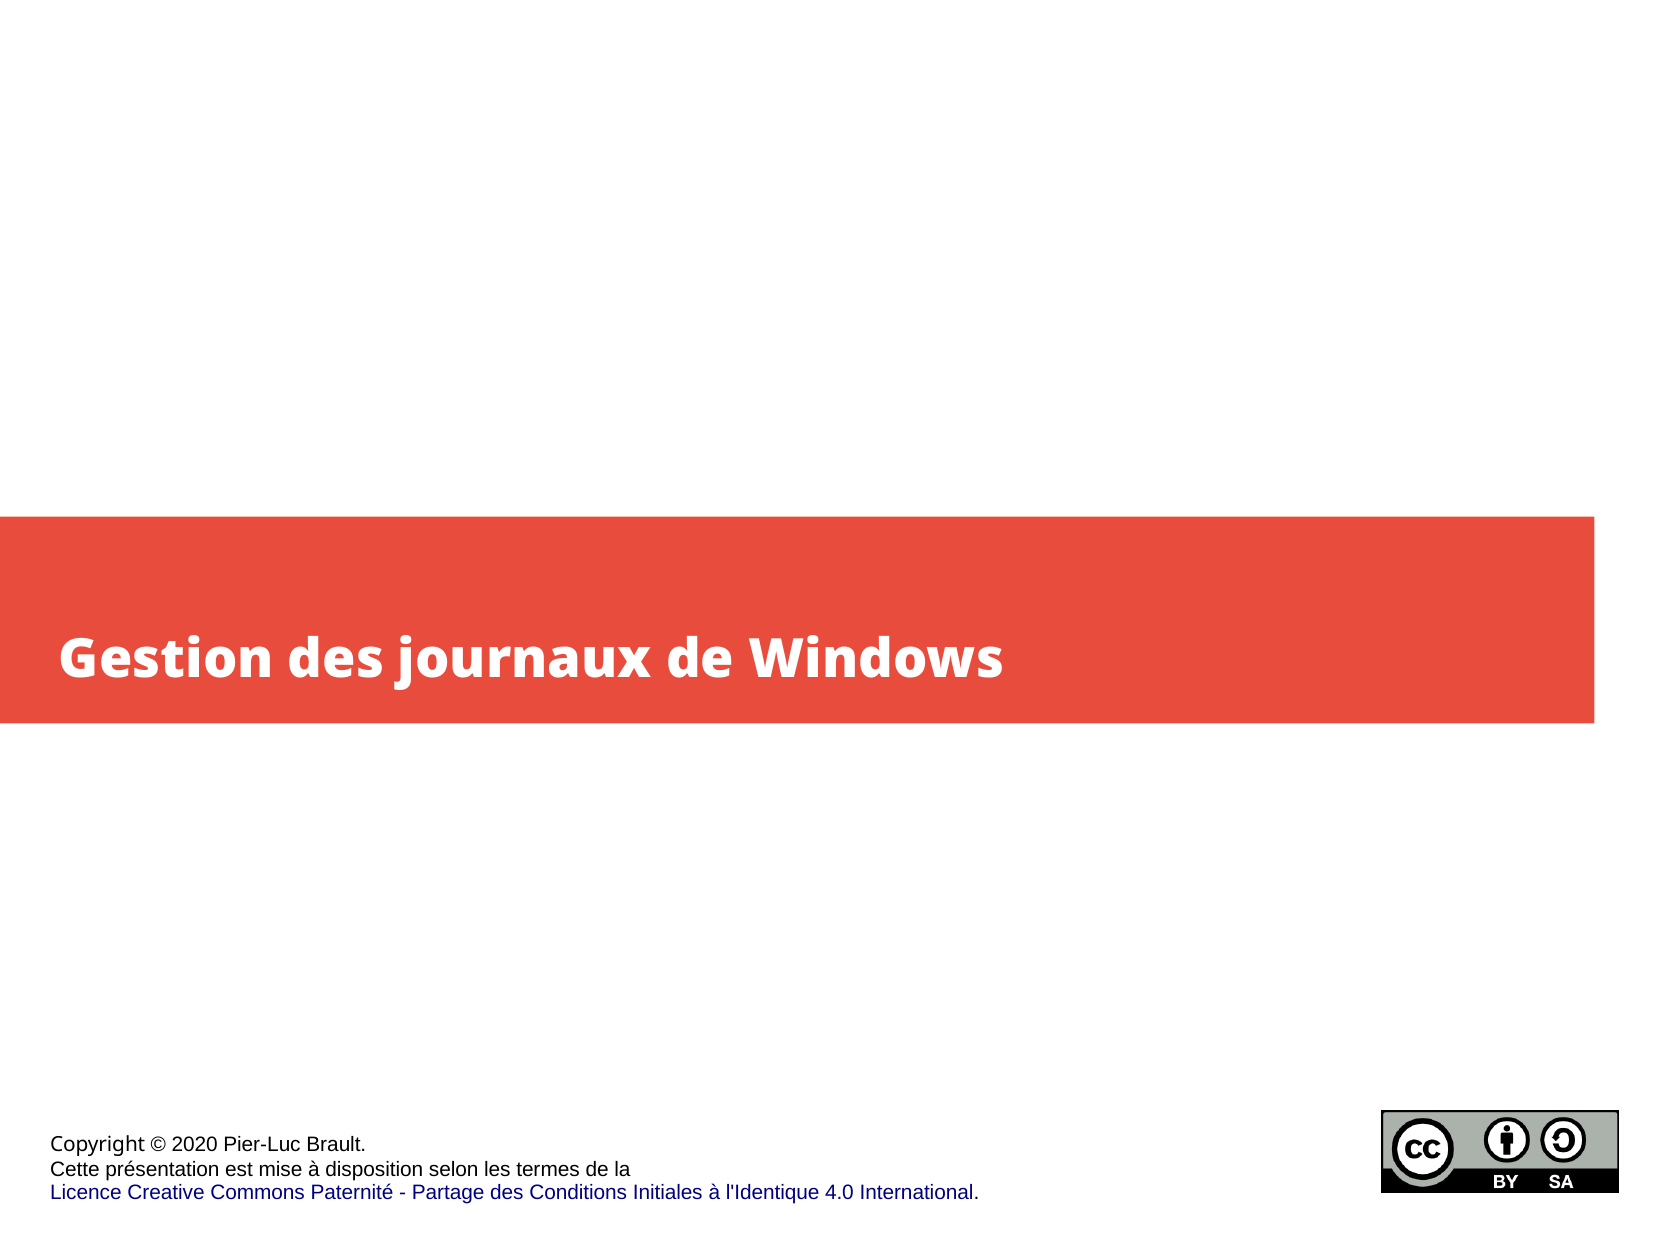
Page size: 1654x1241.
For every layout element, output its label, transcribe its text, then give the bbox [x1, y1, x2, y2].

title Gestion des journaux de Windows [59, 546, 1595, 694]
picture [1381, 1110, 1619, 1193]
text_box Copyright © 2020 Pier-Luc Brault. Cette présentation est mise à disposition selon les termes de la Licence Creative Commons Paternité - Partage des Conditions Initiales à l'Identique 4.0 International. [35, 1122, 1099, 1214]
